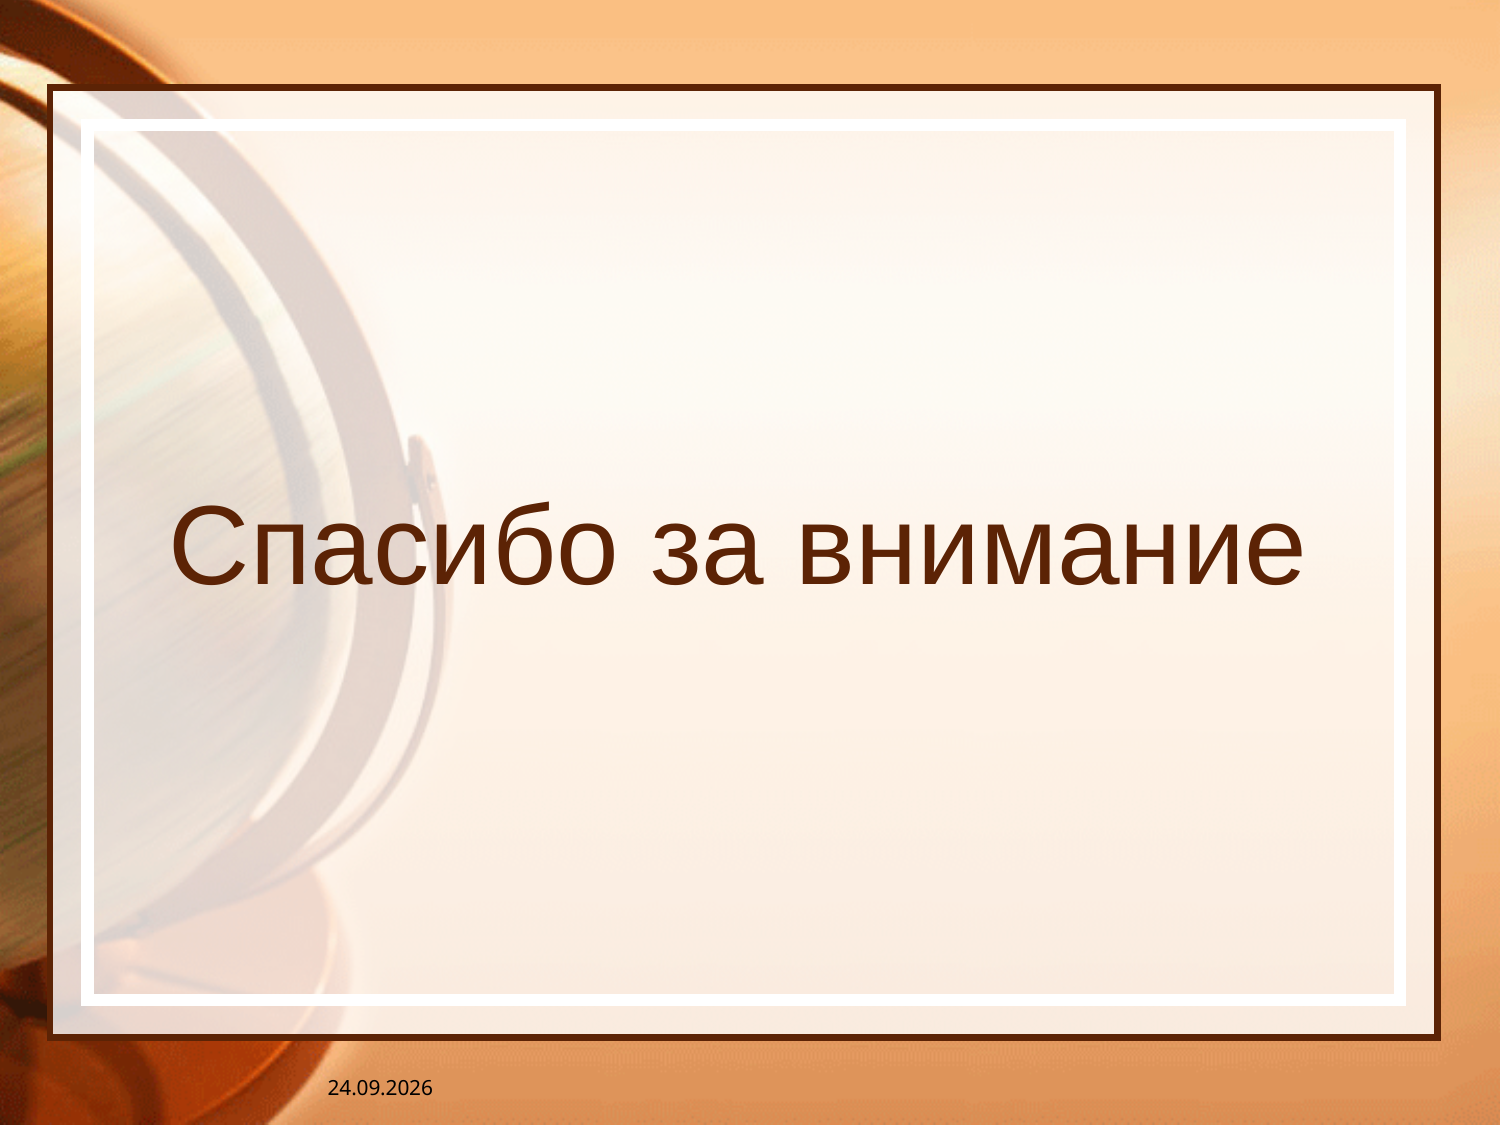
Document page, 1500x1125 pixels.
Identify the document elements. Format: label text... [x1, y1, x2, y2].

title Спасибо за внимание [93, 316, 1383, 762]
text_box [312, 1052, 574, 1125]
